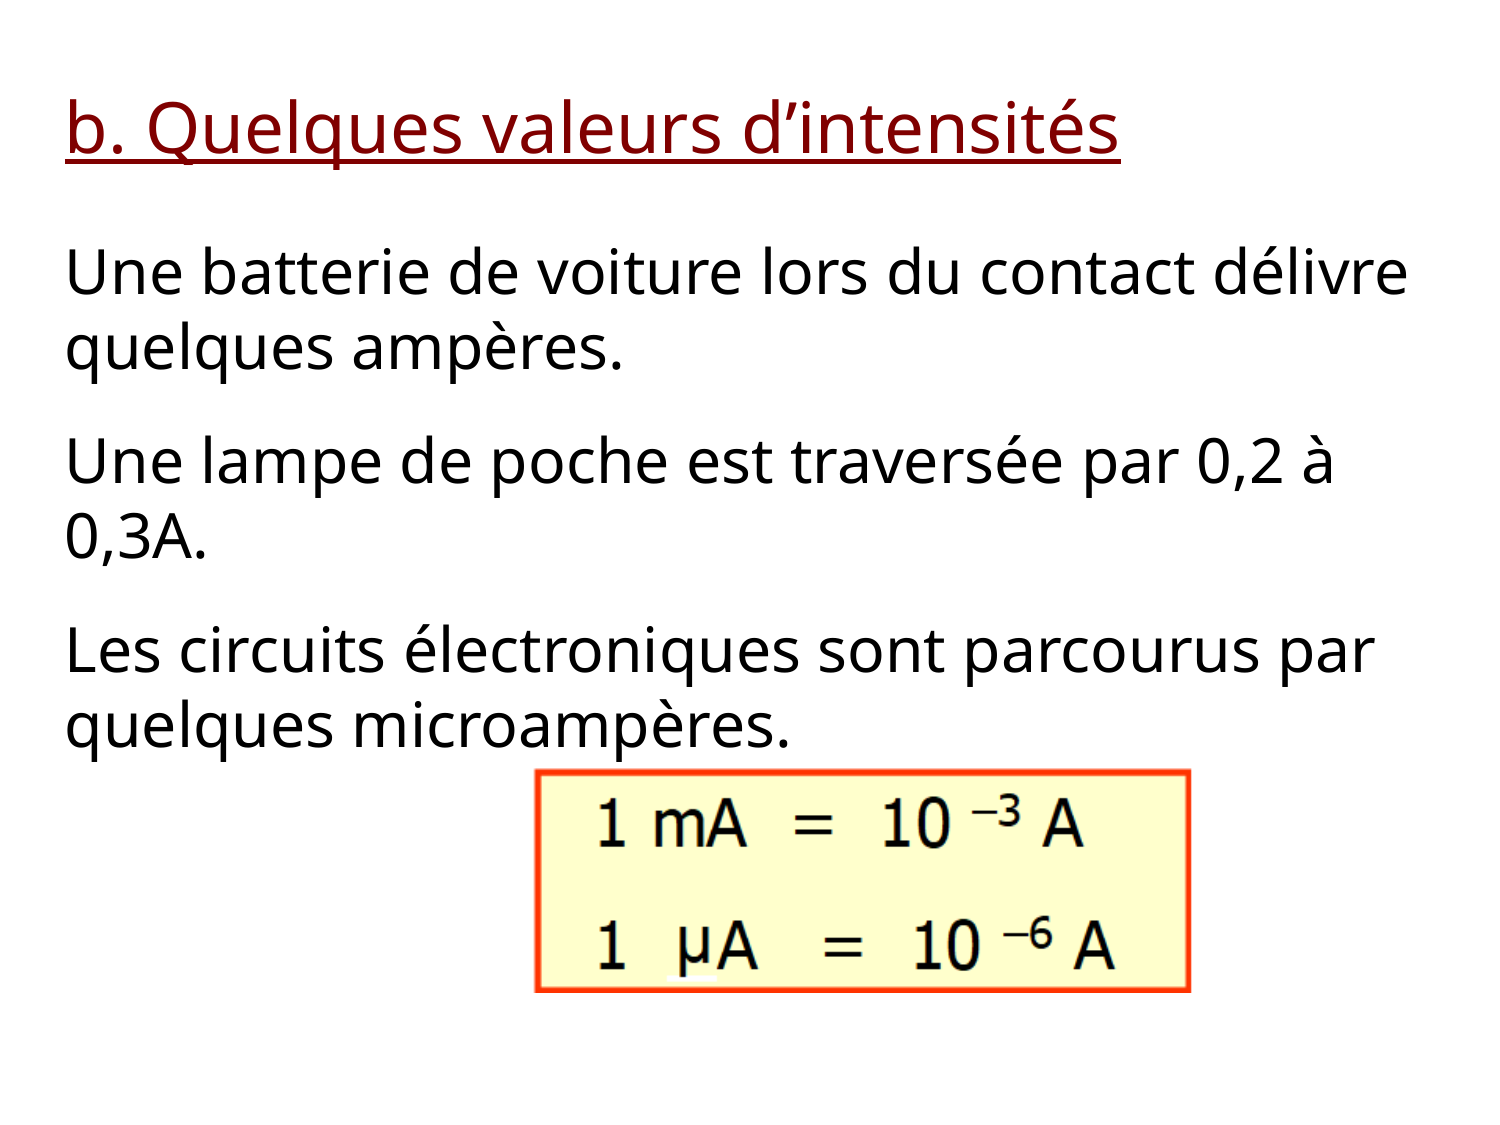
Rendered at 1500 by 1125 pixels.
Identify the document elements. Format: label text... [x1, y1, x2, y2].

text_box b. Quelques valeurs d’intensités [50, 74, 1163, 176]
picture [531, 767, 1193, 993]
text_box Une batterie de voiture lors du contact délivre quelques ampères. Une lampe de poche est traversée par 0,2 à 0,3A. Les circuits électroniques sont parcourus par quelques microampères. [49, 224, 1488, 769]
